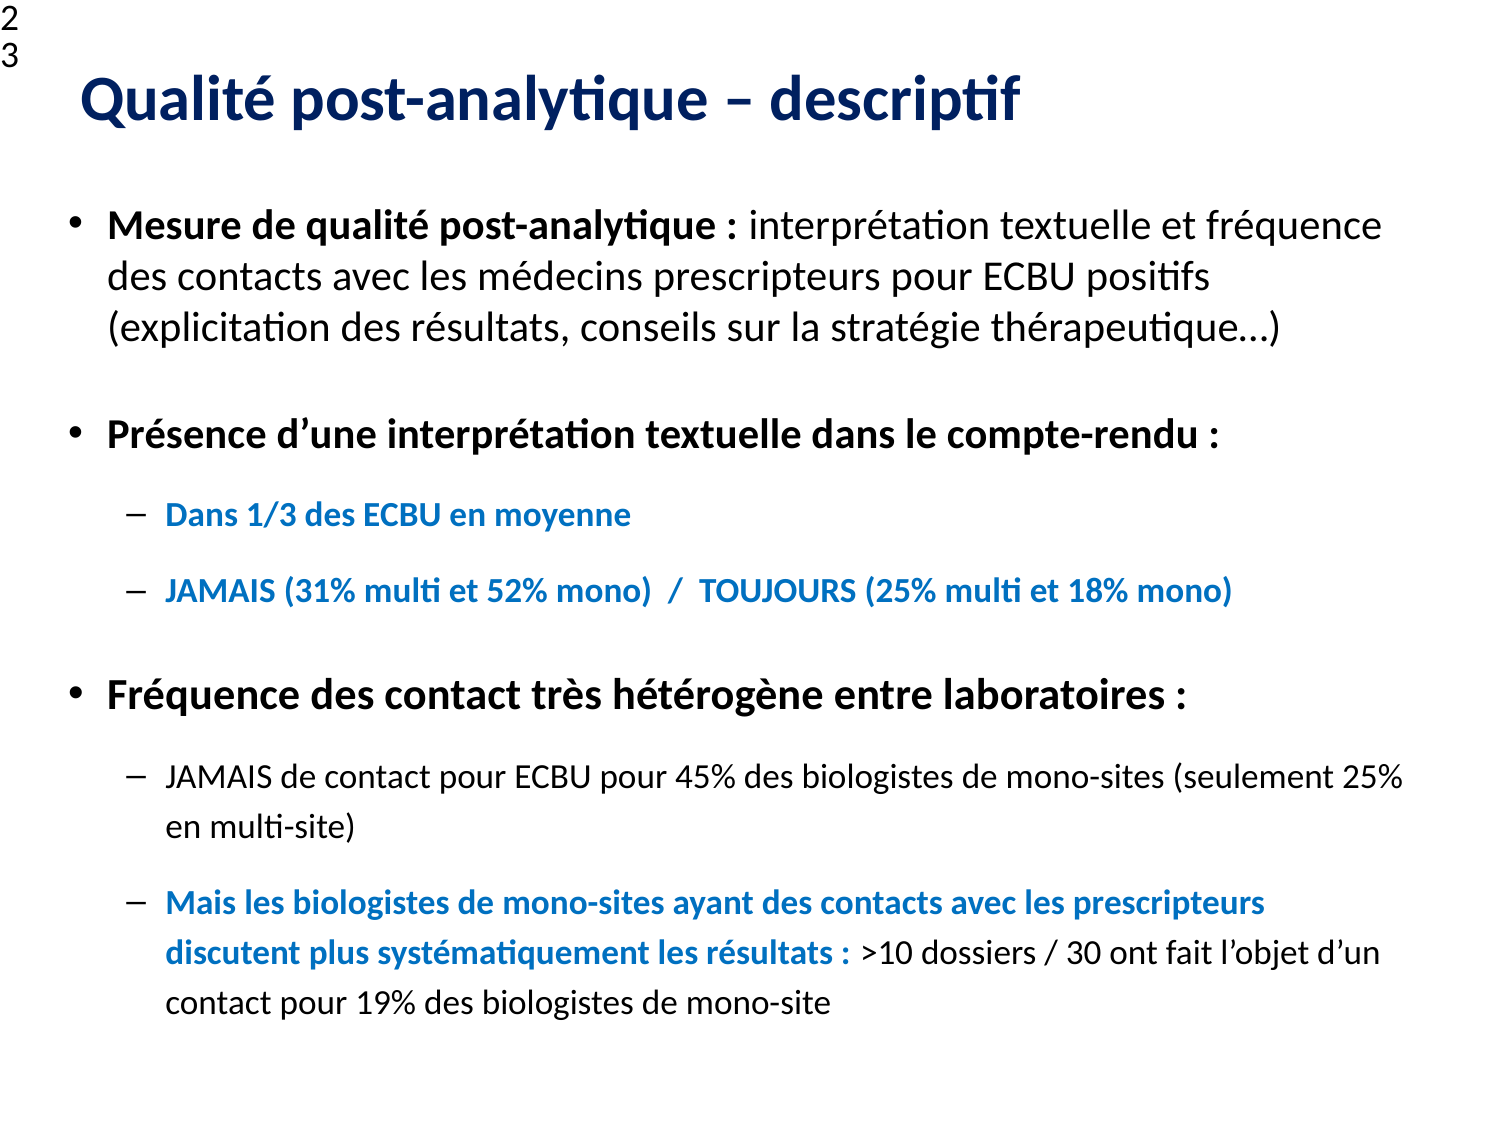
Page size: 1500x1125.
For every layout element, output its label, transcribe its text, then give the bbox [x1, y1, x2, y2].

list Mesure de qualité post-analytique : interprétation textuelle et fréquence des contacts avec les médecins prescripteurs pour ECBU positifs (explicitation des résultats, conseils sur la stratégie thérapeutique…) Présence d’une interprétation textuelle dans le compte-rendu : Dans 1/3 des ECBU en moyenne JAMAIS (31% multi et 52% mono) / TOUJOURS (25% multi et 18% mono) Fréquence des contact très hétérogène entre laboratoires : JAMAIS de contact pour ECBU pour 45% des biologistes de mono-sites (seulement 25% en multi-site) Mais les biologistes de mono-sites ayant des contacts avec les prescripteurs discutent plus systématiquement les résultats : >10 dossiers / 30 ont fait l’objet d’un contact pour 19% des biologistes de mono-site [53, 189, 1424, 1040]
title Qualité post-analytique – descriptif [64, 30, 1415, 159]
